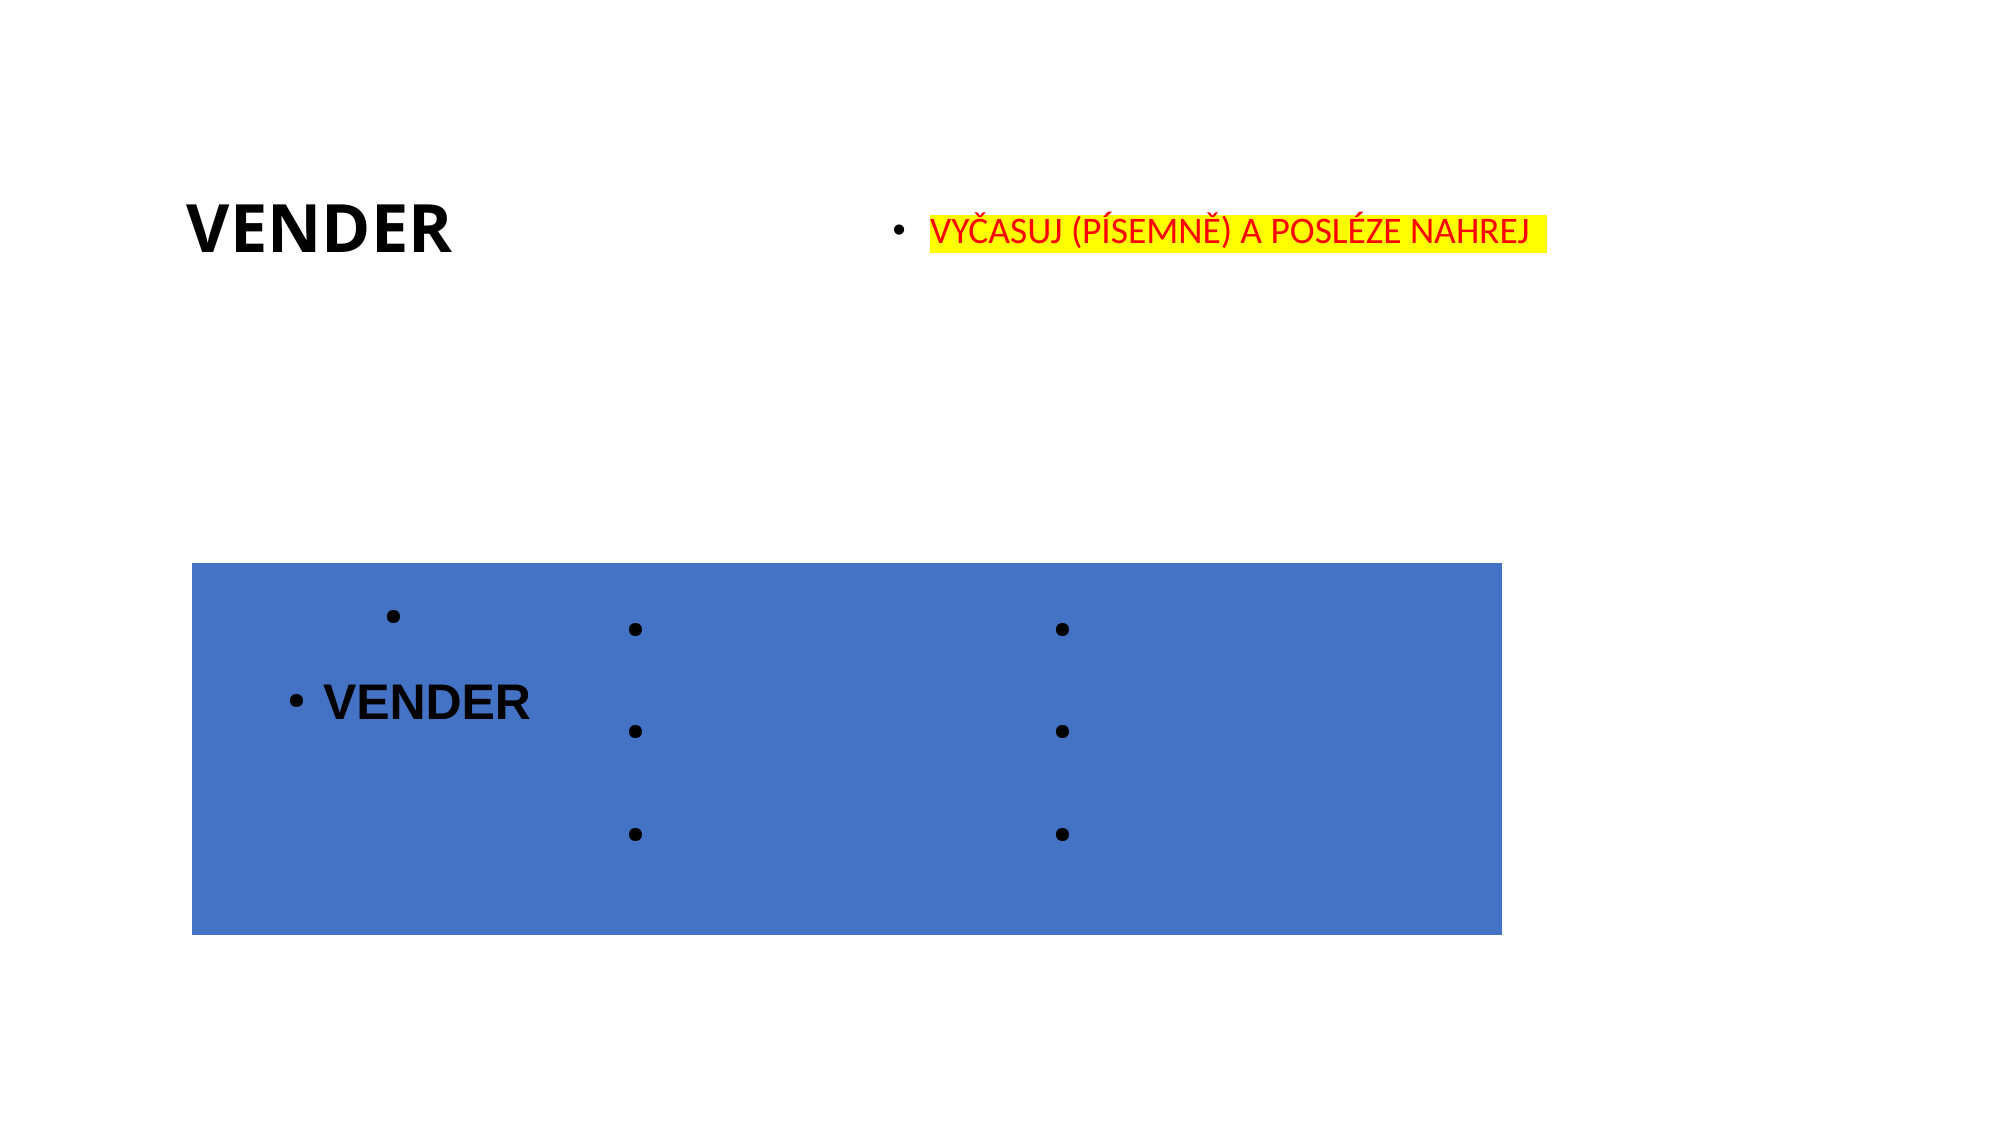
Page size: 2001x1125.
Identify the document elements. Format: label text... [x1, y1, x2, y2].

table_header [1054, 563, 1502, 665]
table_header [627, 563, 1054, 665]
table_cell [1054, 665, 1502, 767]
table_header VENDER [192, 563, 627, 935]
list VYČASUJ (PÍSEMNĚ) A POSLÉZE NAHREJ [877, 96, 1863, 367]
table_cell [1054, 767, 1502, 935]
title VENDER [171, 96, 756, 367]
table_cell [627, 767, 1054, 935]
table_cell [627, 665, 1054, 767]
